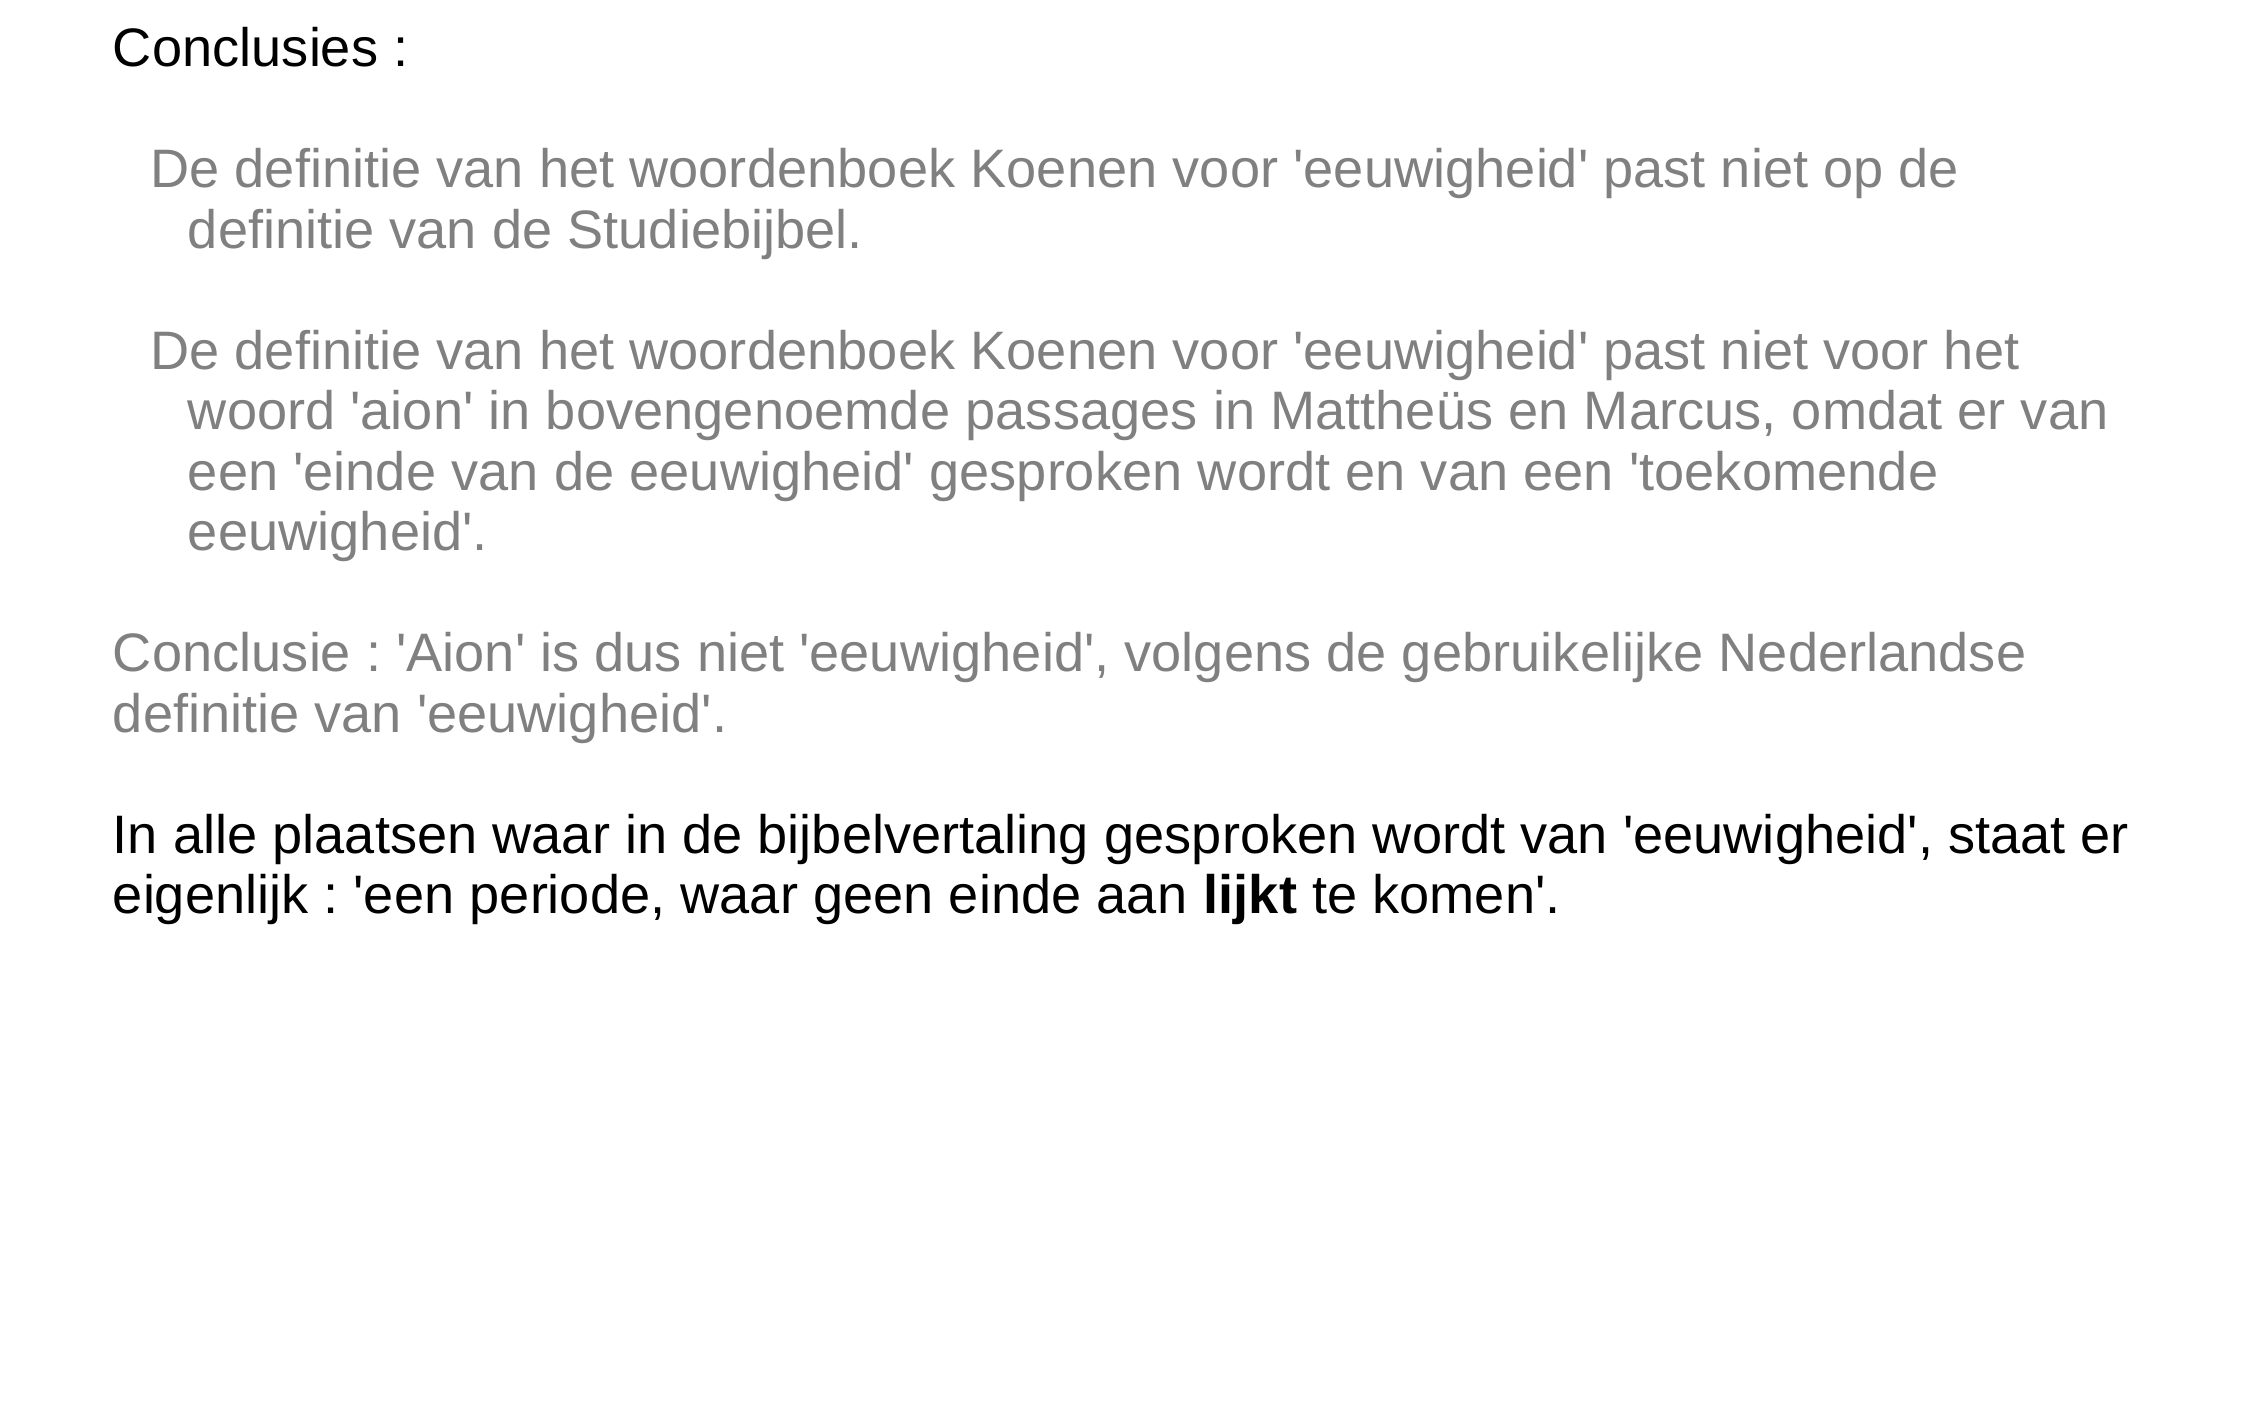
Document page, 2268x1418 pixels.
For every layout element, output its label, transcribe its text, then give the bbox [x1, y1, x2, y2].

text_box Conclusies : De definitie van het woordenboek Koenen voor 'eeuwigheid' past niet op de definitie van de Studiebijbel. De definitie van het woordenboek Koenen voor 'eeuwigheid' past niet voor het woord 'aion' in bovengenoemde passages in Mattheüs en Marcus, omdat er van een 'einde van de eeuwigheid' gesproken wordt en van een 'toekomende eeuwigheid'. Conclusie : 'Aion' is dus niet 'eeuwigheid', volgens de gebruikelijke Nederlandse definitie van 'eeuwigheid'. In alle plaatsen waar in de bijbelvertaling gesproken wordt van 'eeuwigheid', staat er eigenlijk : 'een periode, waar geen einde aan lijkt te komen'. [98, 10, 2151, 1123]
